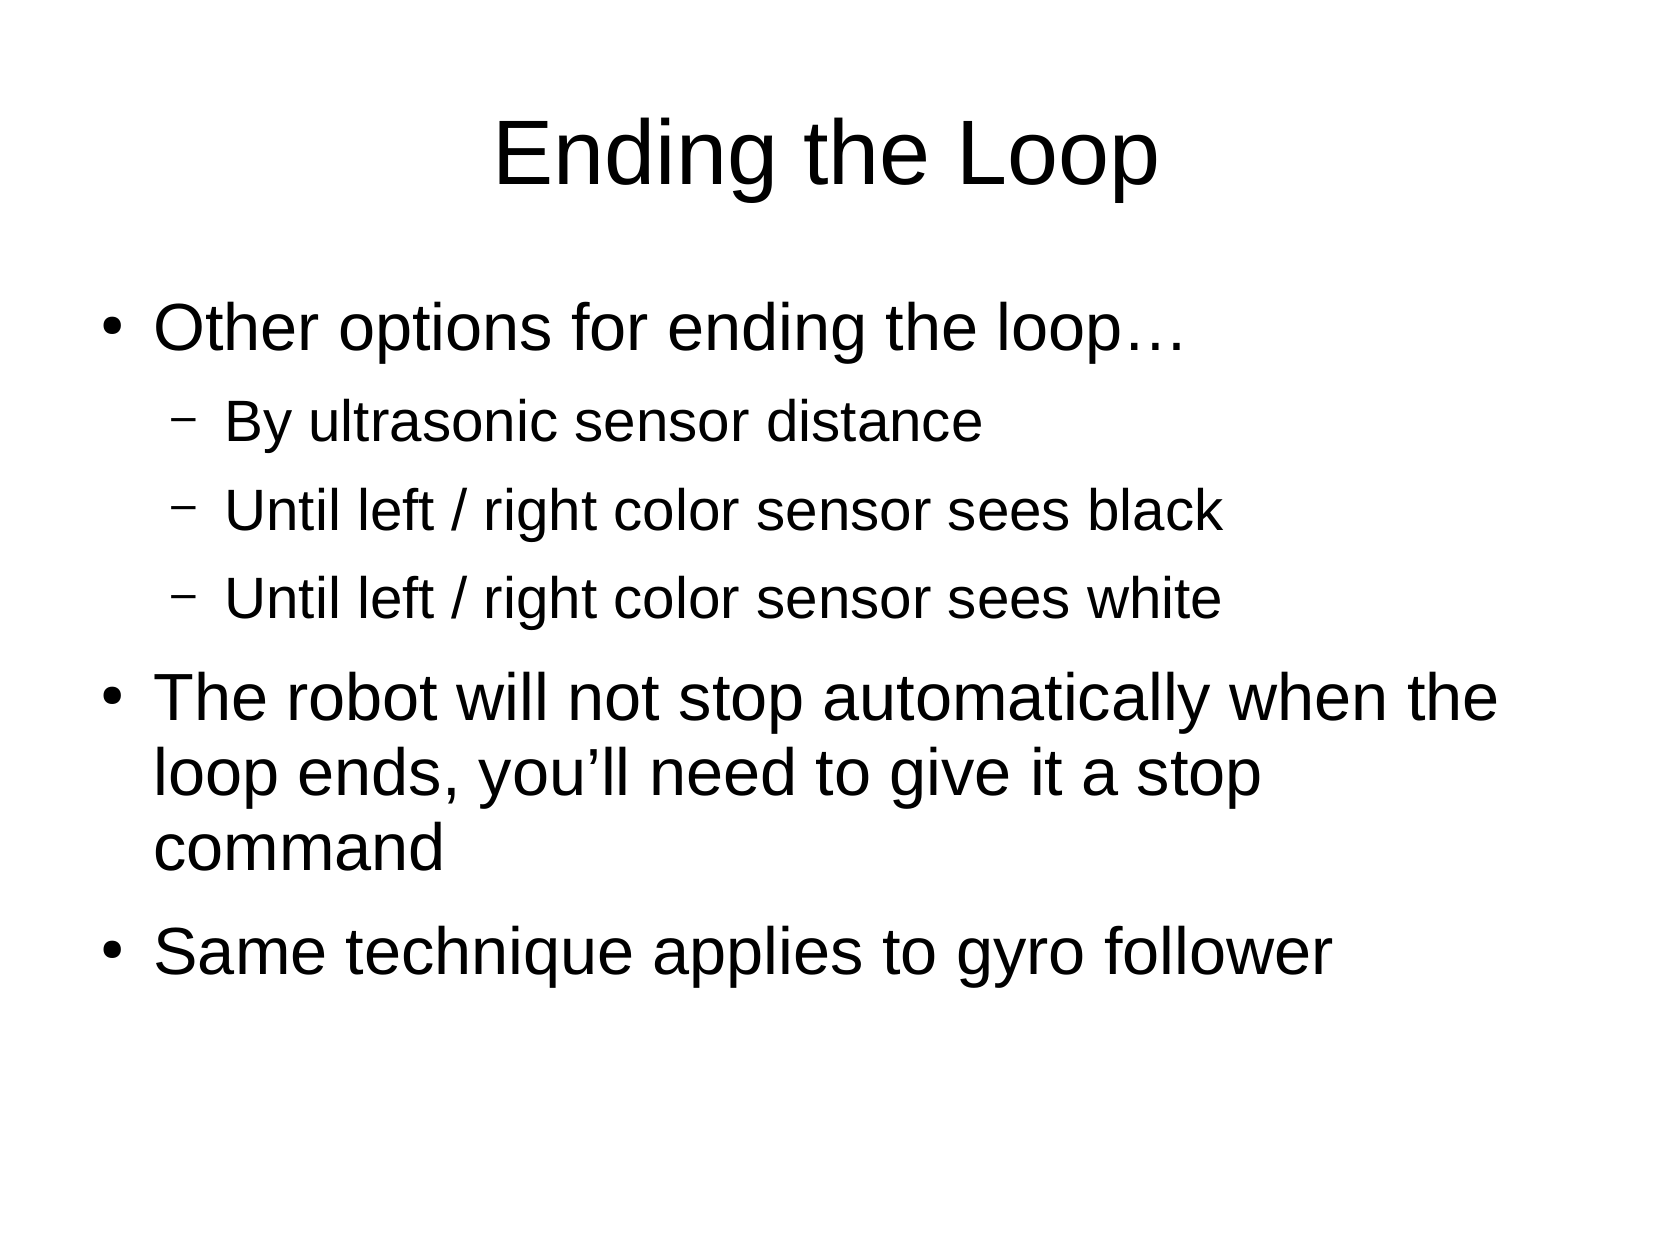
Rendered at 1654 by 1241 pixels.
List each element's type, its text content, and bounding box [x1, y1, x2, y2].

list Other options for ending the loop… By ultrasonic sensor distance Until left / right color sensor sees black Until left / right color sensor sees white The robot will not stop automatically when the loop ends, you’ll need to give it a stop command Same technique applies to gyro follower [82, 290, 1571, 1010]
title Ending the Loop [82, 49, 1571, 257]
